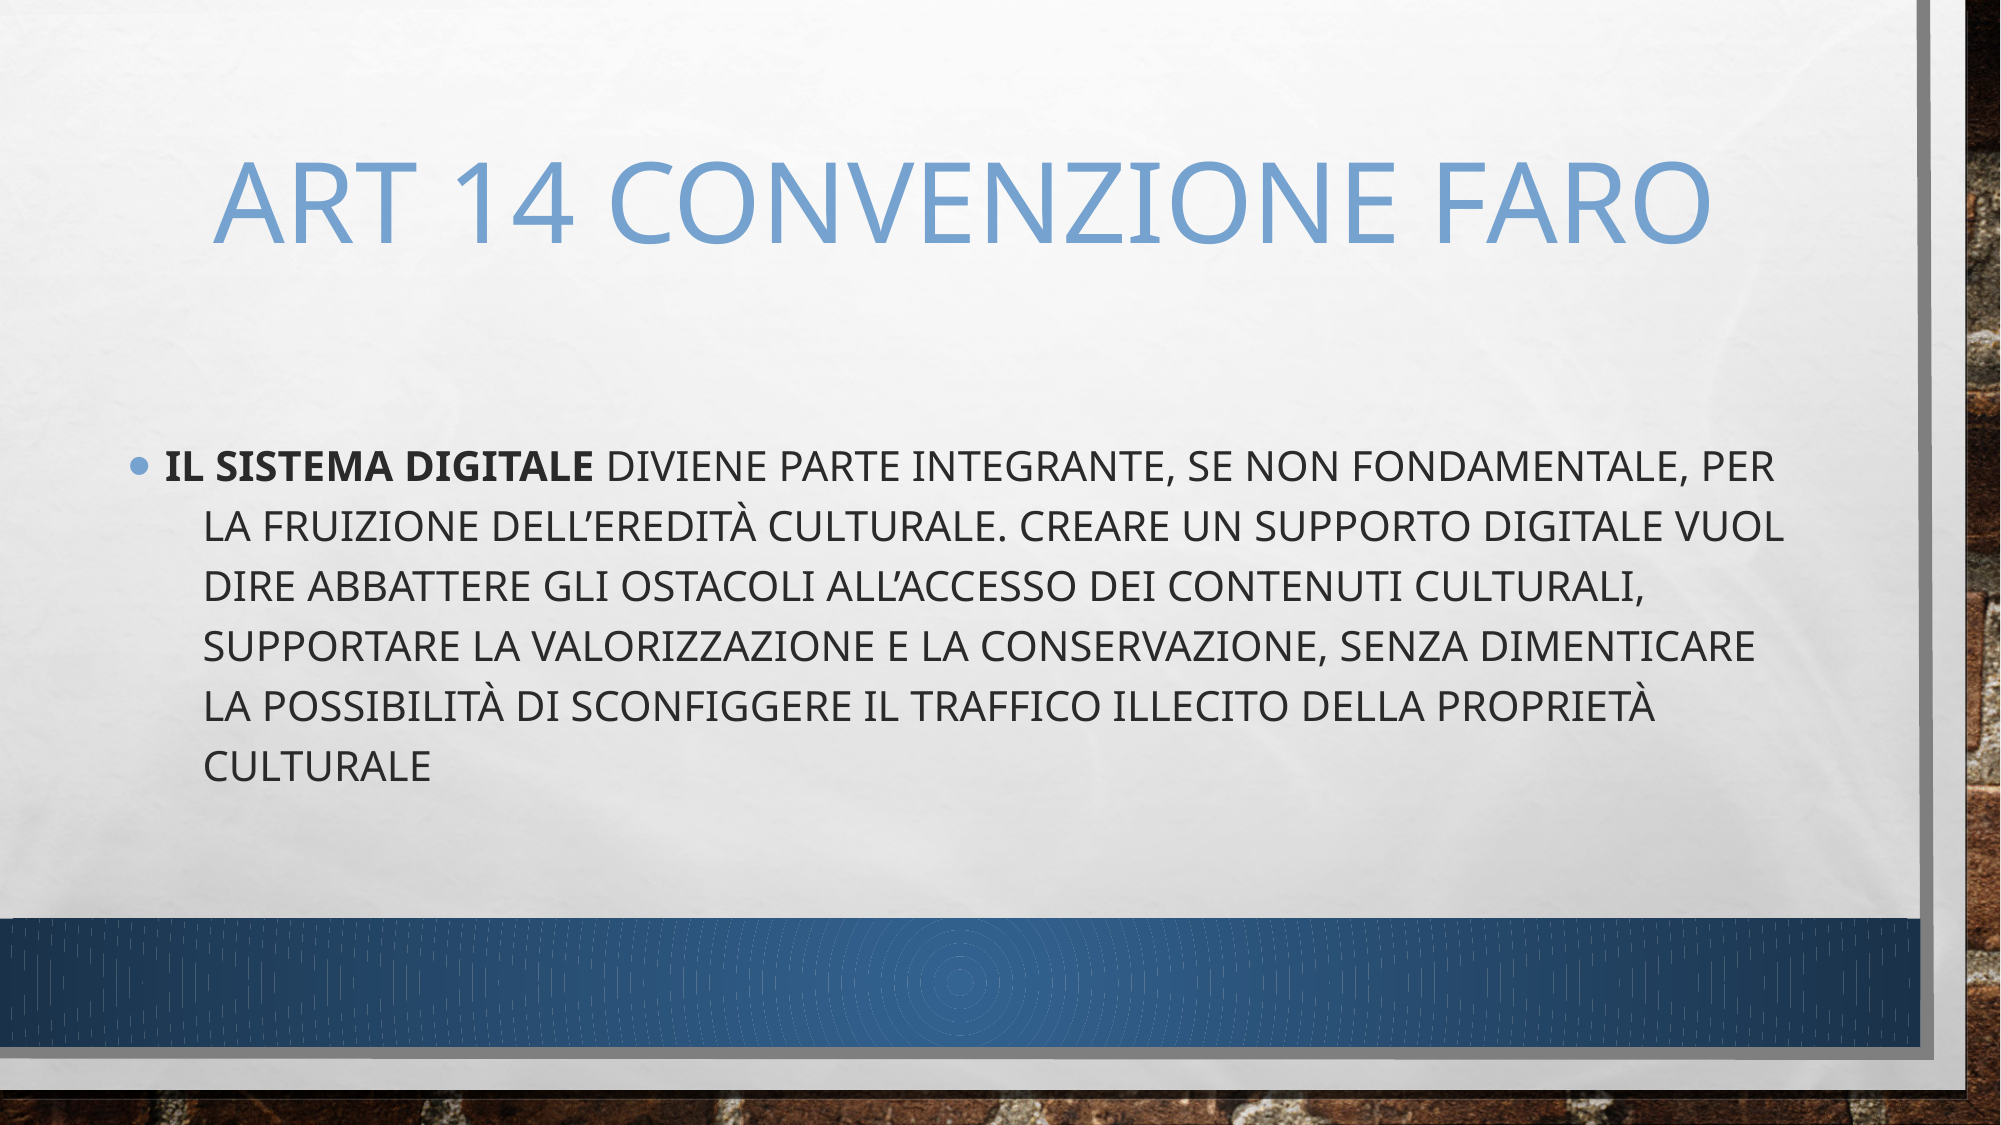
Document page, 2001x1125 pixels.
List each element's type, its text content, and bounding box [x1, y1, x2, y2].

list Il sistema digitale diviene parte integrante, se non fondamentale, per la fruizione dell’eredità culturale. Creare un supporto digitale vuol dire abbattere gli ostacoli all’accesso dei contenuti culturali, supportare la valorizzazione e la conservazione, senza dimenticare la possibilità di sconfiggere il traffico illecito della proprietà culturale [112, 338, 1818, 882]
title Art 14 convenzione Faro [112, 112, 1819, 302]
